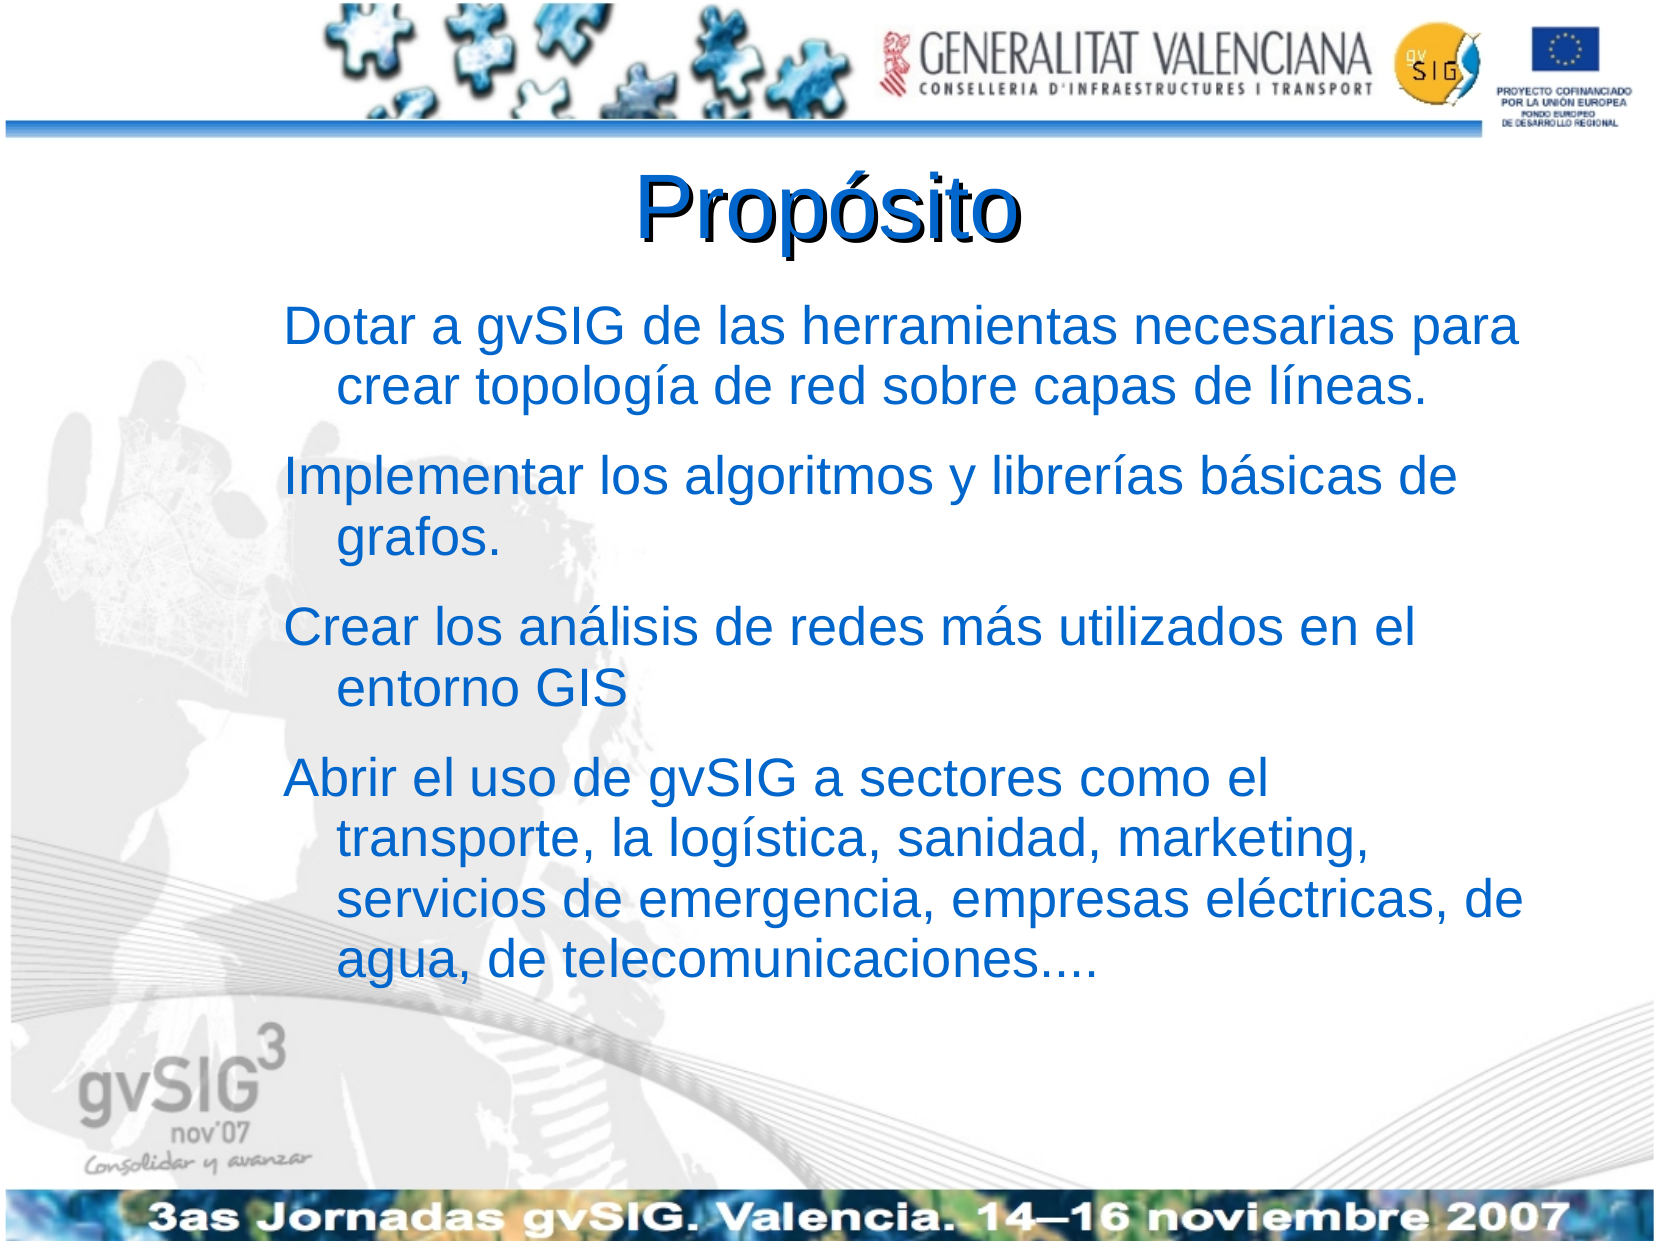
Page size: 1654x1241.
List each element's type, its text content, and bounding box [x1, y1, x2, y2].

list Dotar a gvSIG de las herramientas necesarias para crear topología de red sobre capas de líneas. Implementar los algoritmos y librerías básicas de grafos. Crear los análisis de redes más utilizados en el entorno GIS Abrir el uso de gvSIG a sectores como el transporte, la logística, sanidad, marketing, servicios de emergencia, empresas eléctricas, de agua, de telecomunicaciones.... [265, 295, 1534, 1069]
picture [5, 2, 1654, 1241]
title Propósito [121, 102, 1534, 311]
